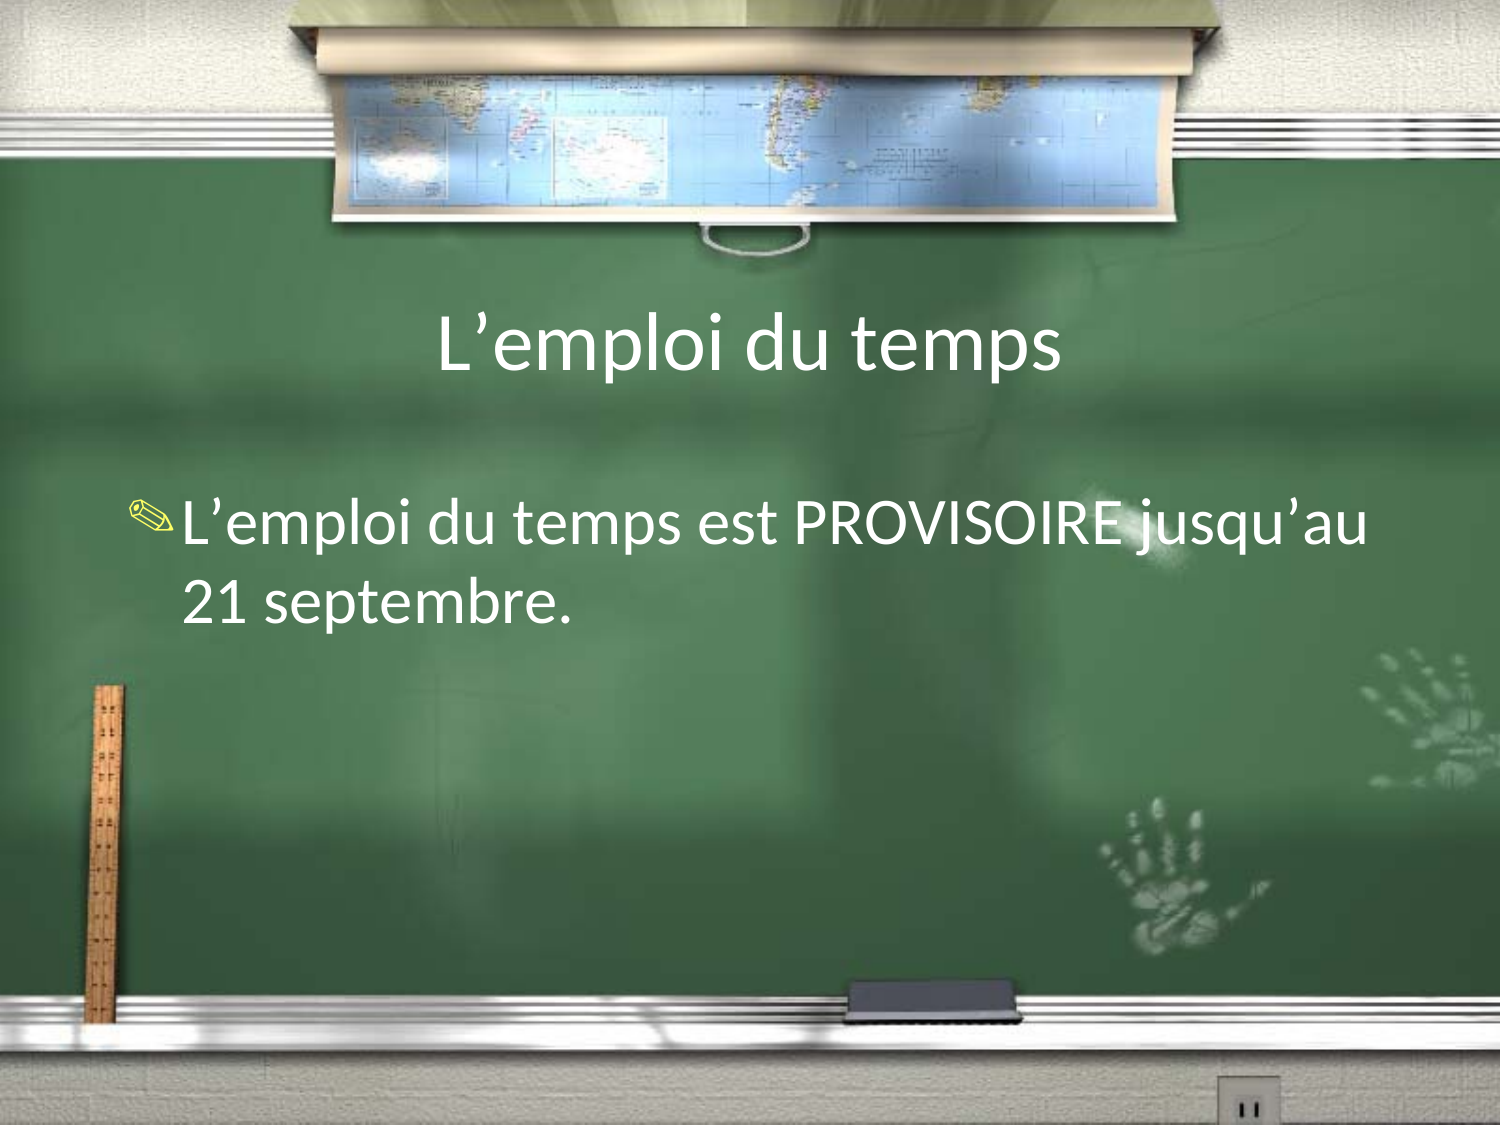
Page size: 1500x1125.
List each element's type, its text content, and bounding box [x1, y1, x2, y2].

text_box L’emploi du temps est PROVISOIRE jusqu’au 21 septembre. [112, 389, 1388, 965]
text_box L’emploi du temps [112, 243, 1388, 389]
picture [0, 0, 1500, 1125]
